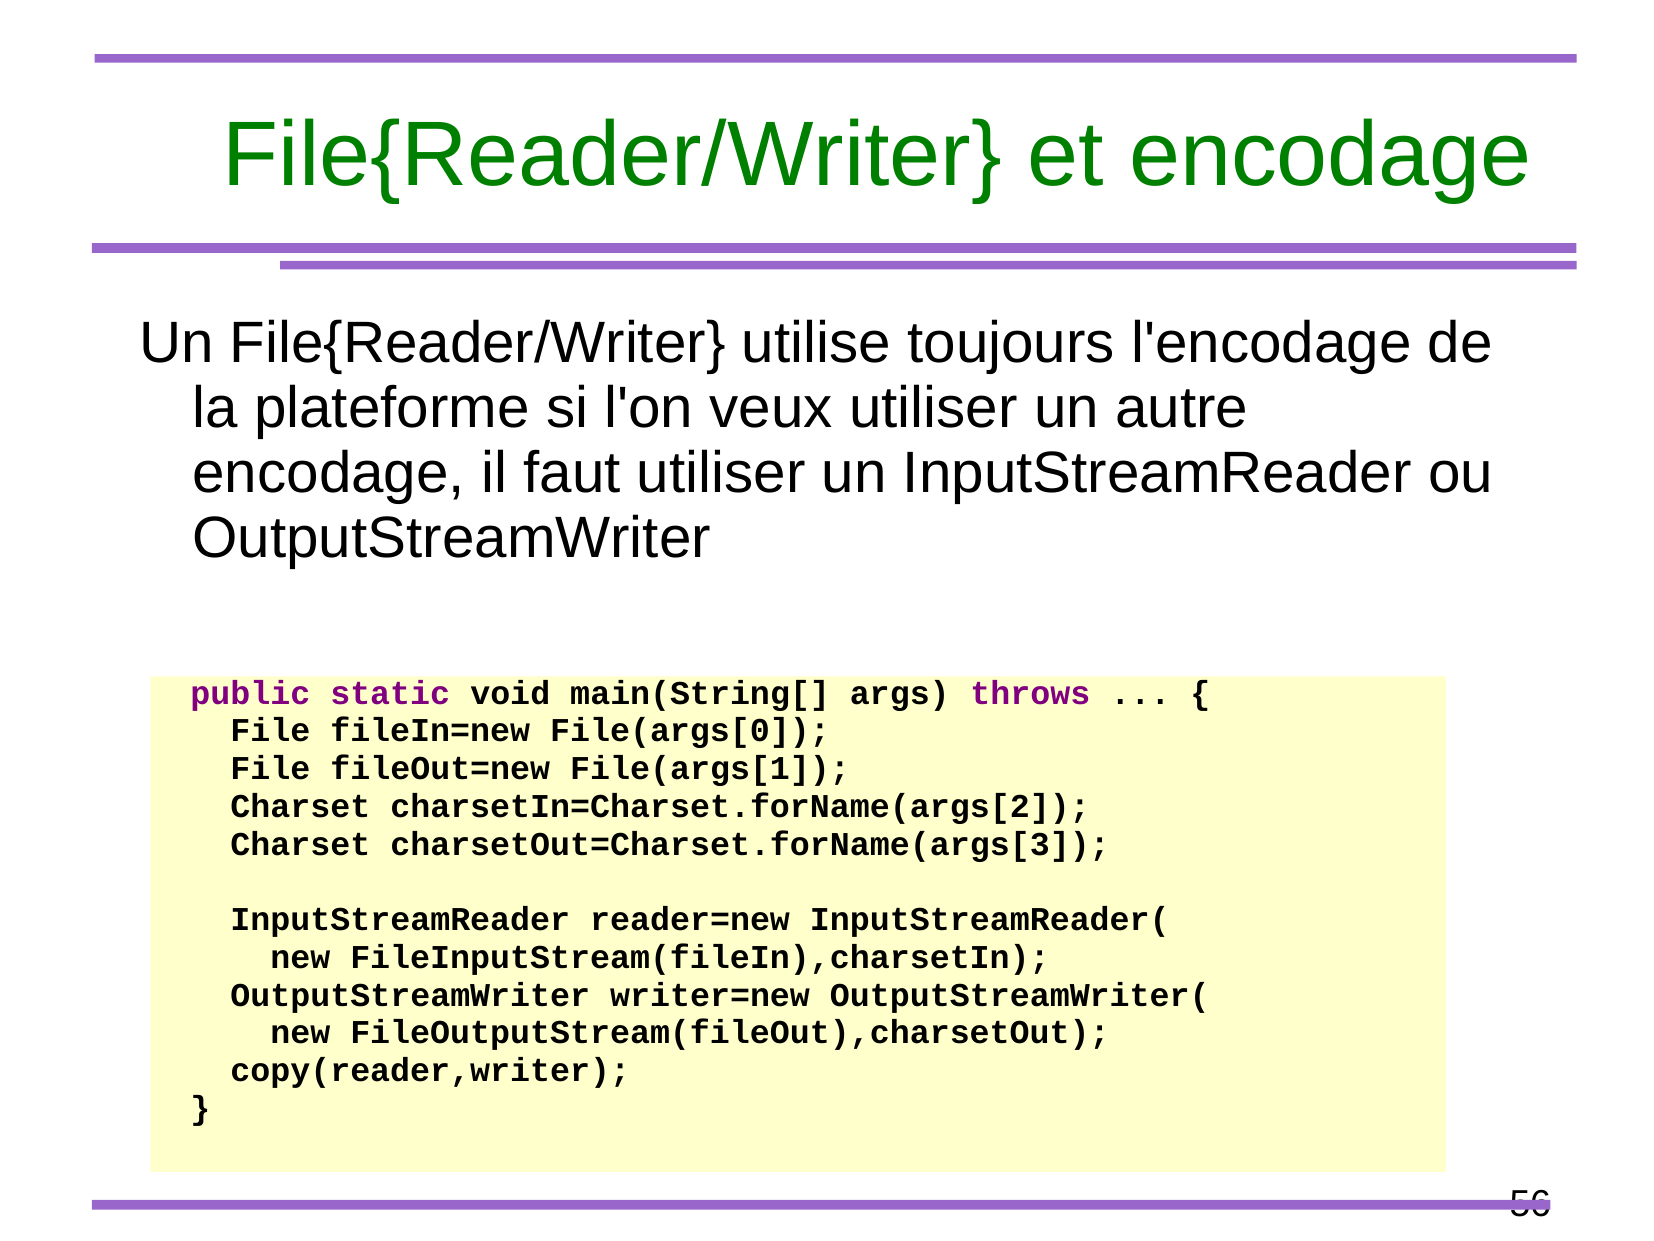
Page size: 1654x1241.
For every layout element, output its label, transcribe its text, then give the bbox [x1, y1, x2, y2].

list Un File{Reader/Writer} utilise toujours l'encodage de la plateforme si l'on veux utiliser un autre encodage, il faut utiliser un InputStreamReader ou OutputStreamWriter [121, 309, 1534, 656]
text_box public static void main(String[] args) throws ... { File fileIn=new File(args[0]); File fileOut=new File(args[1]); Charset charsetIn=Charset.forName(args[2]); Charset charsetOut=Charset.forName(args[3]); InputStreamReader reader=new InputStreamReader( new FileInputStream(fileIn),charsetIn); OutputStreamWriter writer=new OutputStreamWriter( new FileOutputStream(fileOut),charsetOut); copy(reader,writer); } [150, 676, 1446, 1172]
title File{Reader/Writer} et encodage [121, 49, 1534, 257]
